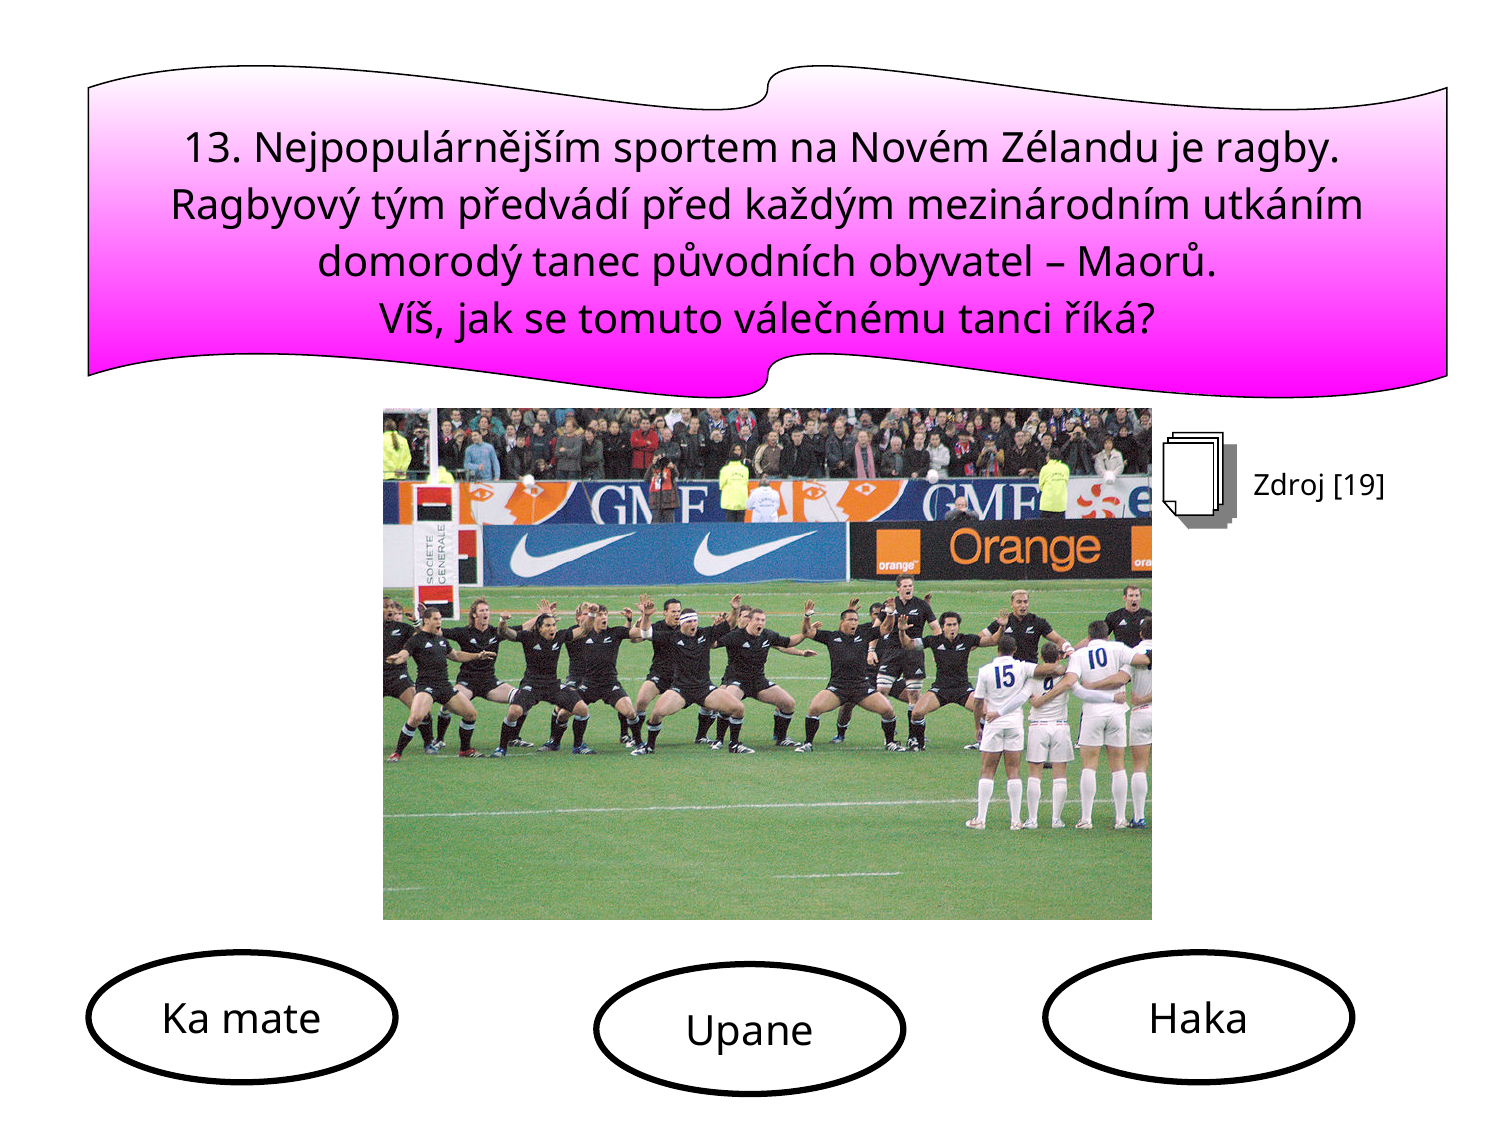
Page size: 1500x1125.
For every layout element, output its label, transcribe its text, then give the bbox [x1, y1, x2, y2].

text_box Upane [596, 964, 904, 1095]
picture [383, 408, 1152, 920]
text_box Haka [1045, 952, 1353, 1083]
text_box Ka mate [88, 952, 396, 1083]
text_box 13. Nejpopulárnějším sportem na Novém Zélandu je ragby. Ragbyový tým předvádí před každým mezinárodním utkáním domorodý tanec původních obyvatel – Maorů. Víš, jak se tomuto válečnému tanci říká? [88, 65, 1447, 398]
text_box Zdroj [19] [1238, 456, 1401, 512]
text_box [1163, 432, 1223, 516]
